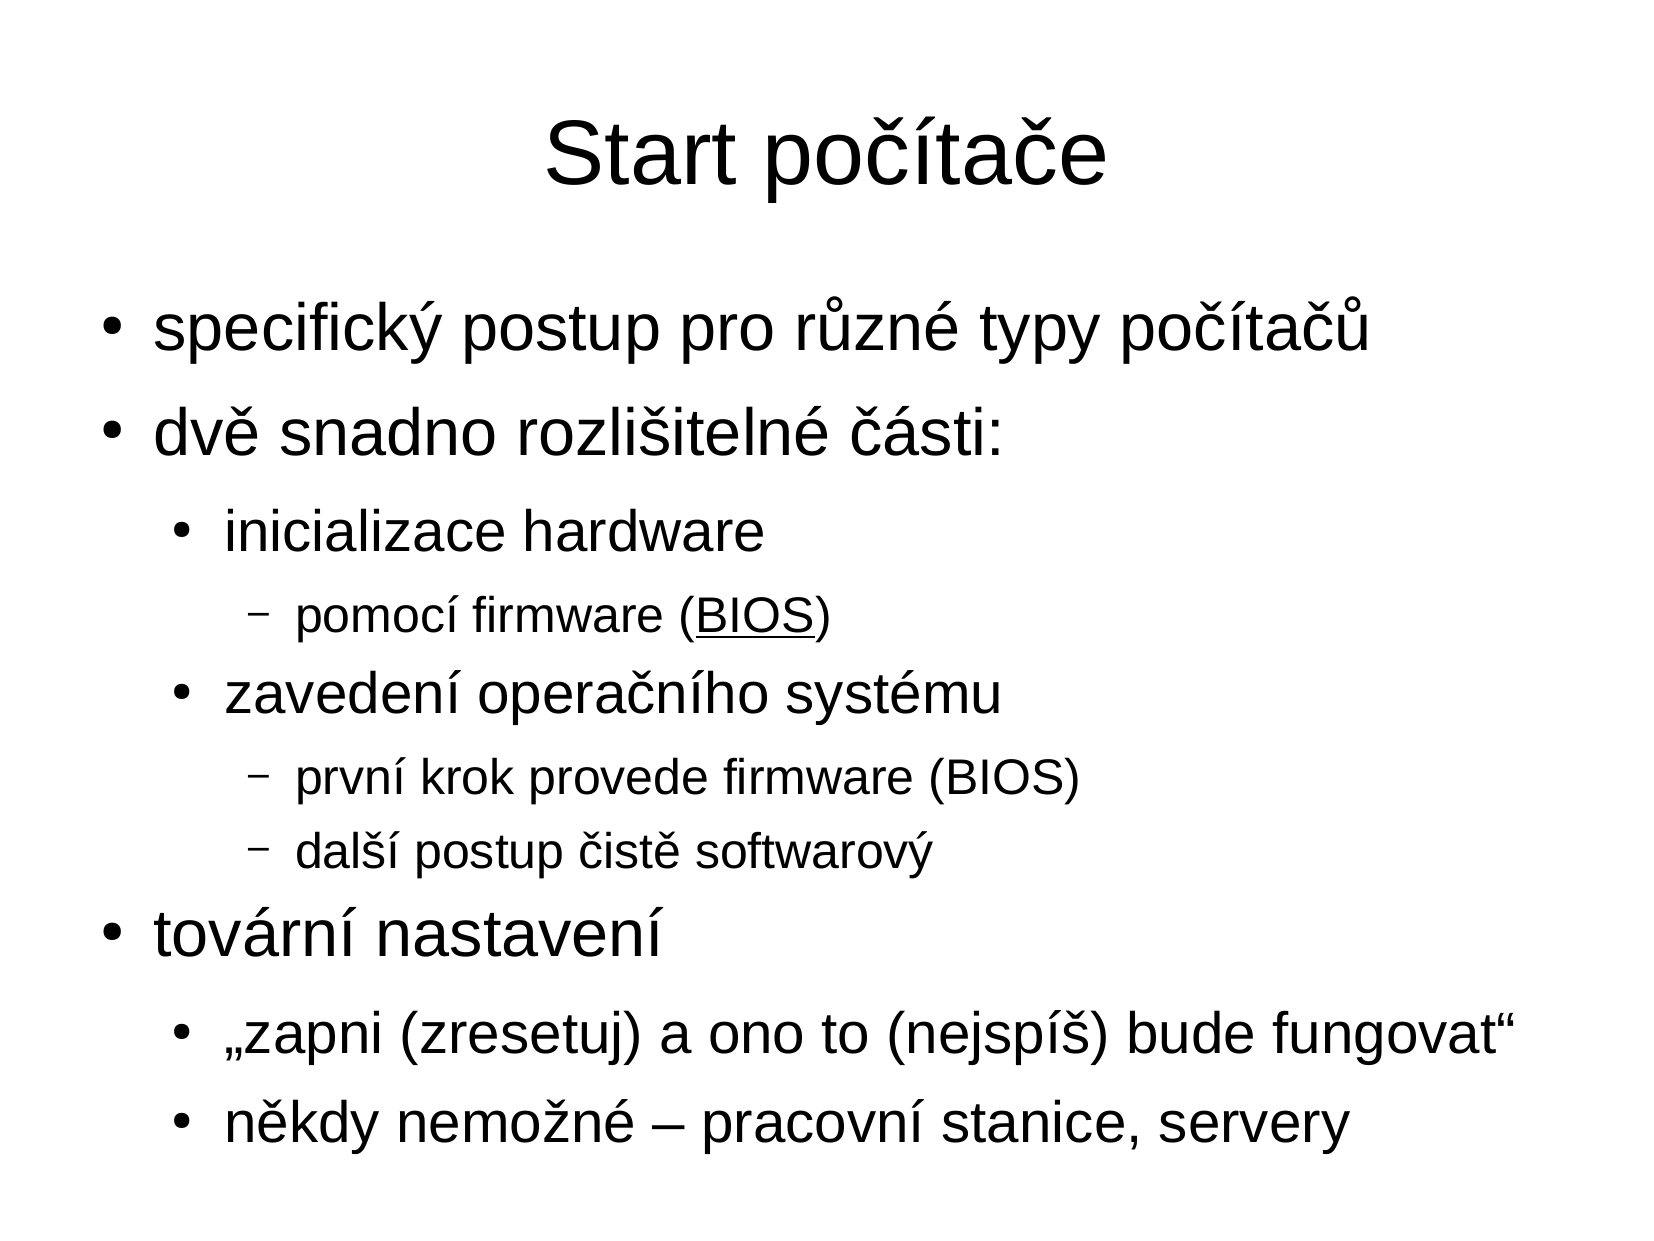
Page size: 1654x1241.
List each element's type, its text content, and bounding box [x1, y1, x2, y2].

list specifický postup pro různé typy počítačů dvě snadno rozlišitelné části: inicializace hardware pomocí firmware (BIOS) zavedení operačního systému první krok provede firmware (BIOS) další postup čistě softwarový tovární nastavení „zapni (zresetuj) a ono to (nejspíš) bude fungovat“ někdy nemožné – pracovní stanice, servery [82, 290, 1571, 1155]
title Start počítače [82, 56, 1571, 250]
